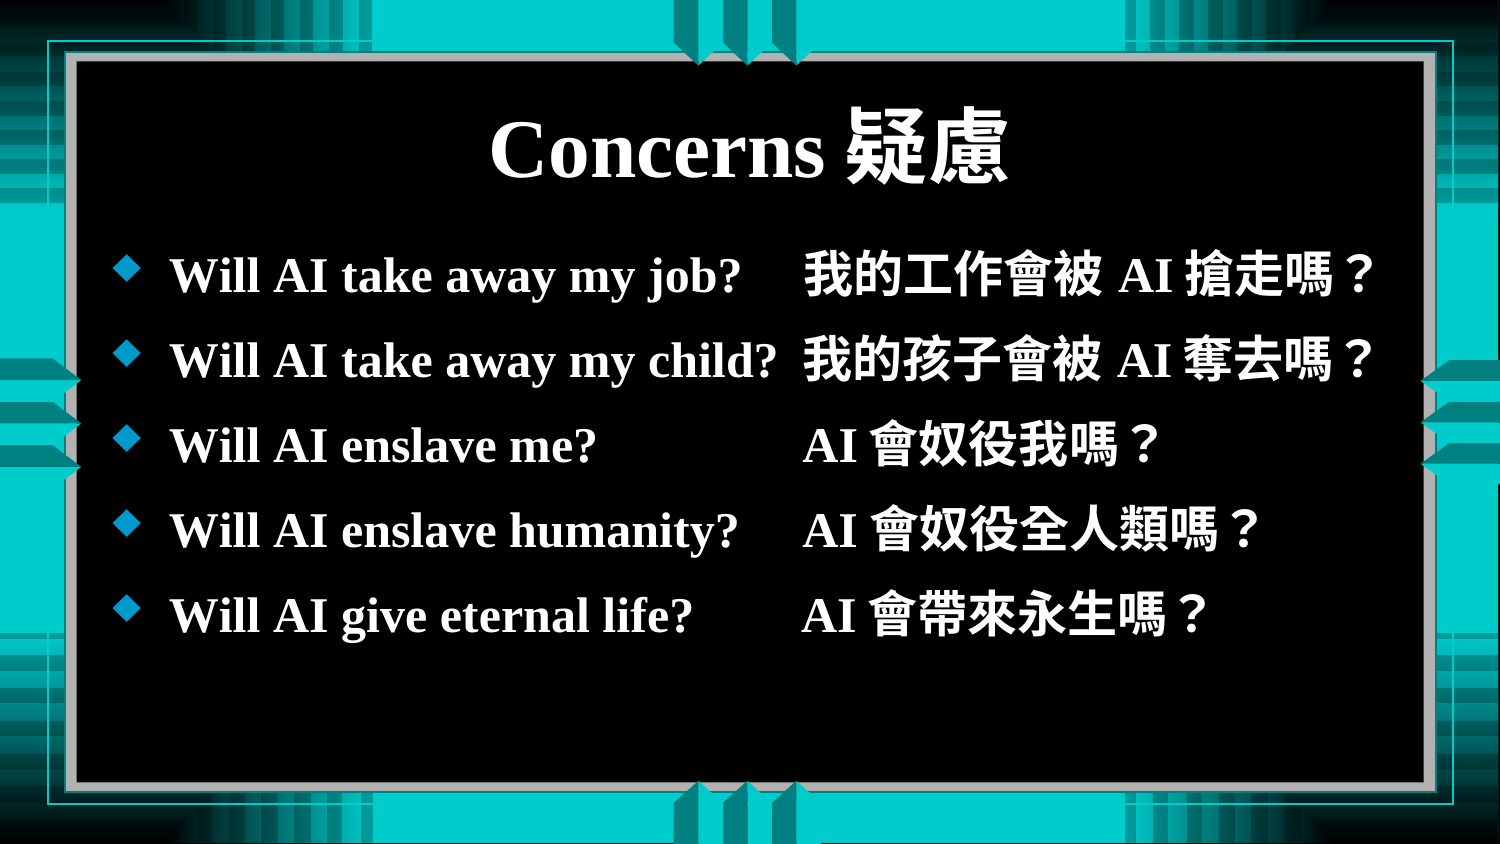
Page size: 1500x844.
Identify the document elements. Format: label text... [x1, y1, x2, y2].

title Concerns疑慮 [112, 70, 1388, 212]
list Will AI take away my job? 我的工作會被AI搶走嗎？ Will AI take away my child? 我的孩子會被AI奪去嗎？ Will AI enslave me? AI會奴役我嗎？ Will AI enslave humanity? AI會奴役全人類嗎？ Will AI give eternal life? AI會帶來永生嗎？ [112, 234, 1388, 741]
